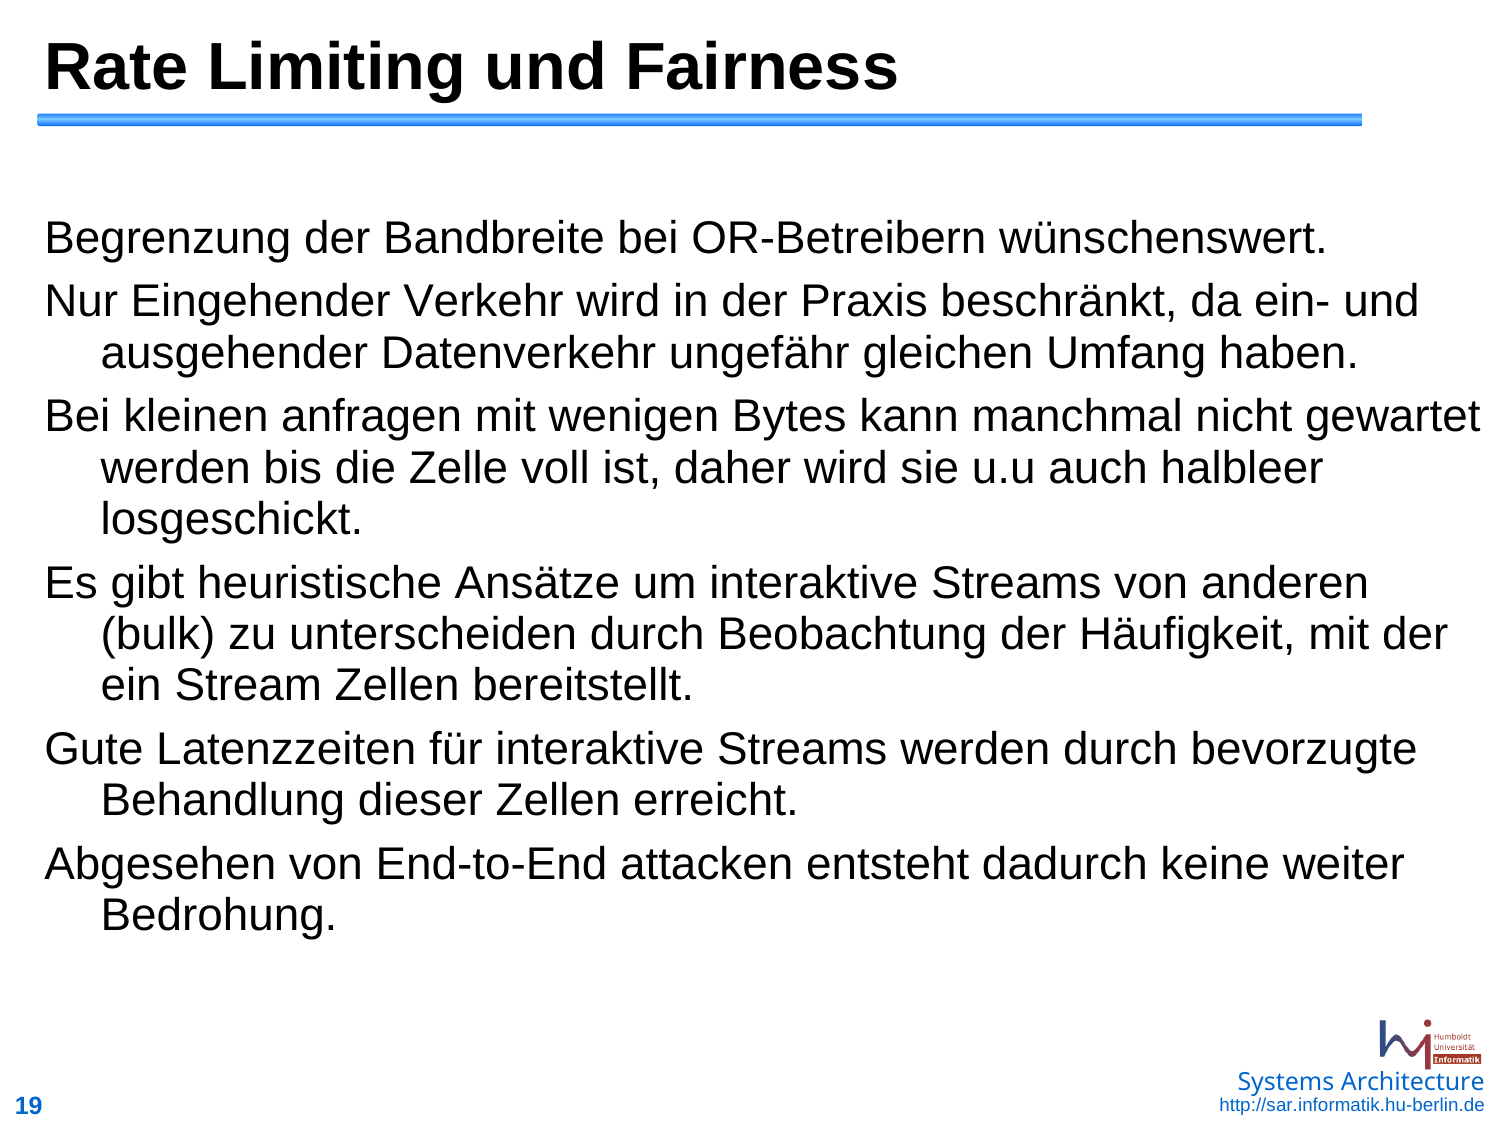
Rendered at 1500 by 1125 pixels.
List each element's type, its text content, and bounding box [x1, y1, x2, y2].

title Rate Limiting und Fairness [29, 19, 1500, 114]
list Begrenzung der Bandbreite bei OR-Betreibern wünschenswert. Nur Eingehender Verkehr wird in der Praxis beschränkt, da ein- und ausgehender Datenverkehr ungefähr gleichen Umfang haben. Bei kleinen anfragen mit wenigen Bytes kann manchmal nicht gewartet werden bis die Zelle voll ist, daher wird sie u.u auch halbleer losgeschickt. Es gibt heuristische Ansätze um interaktive Streams von anderen (bulk) zu unterscheiden durch Beobachtung der Häufigkeit, mit der ein Stream Zellen bereitstellt. Gute Latenzzeiten für interaktive Streams werden durch bevorzugte Behandlung dieser Zellen erreicht. Abgesehen von End-to-End attacken entsteht dadurch keine weiter Bedrohung. [29, 204, 1500, 945]
picture [1376, 1016, 1483, 1071]
